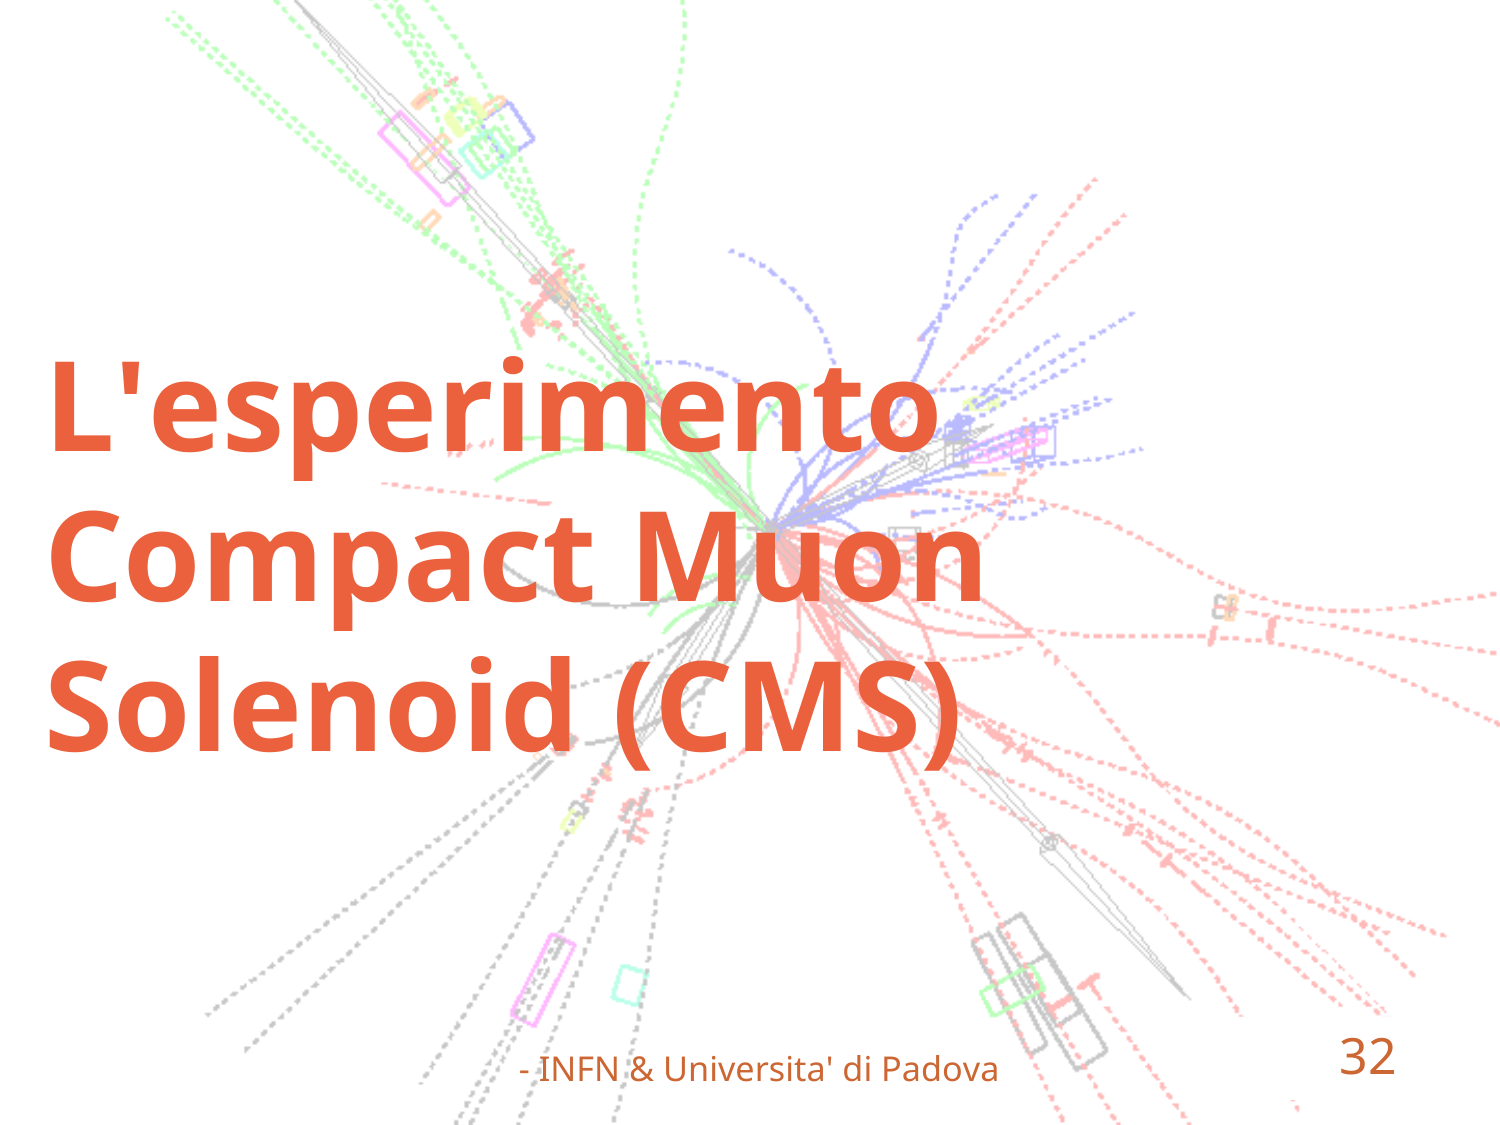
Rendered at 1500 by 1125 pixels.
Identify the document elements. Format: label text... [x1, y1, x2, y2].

text_box L'esperimento Compact Muon Solenoid (CMS) [29, 318, 1500, 634]
picture [0, 0, 1500, 1125]
